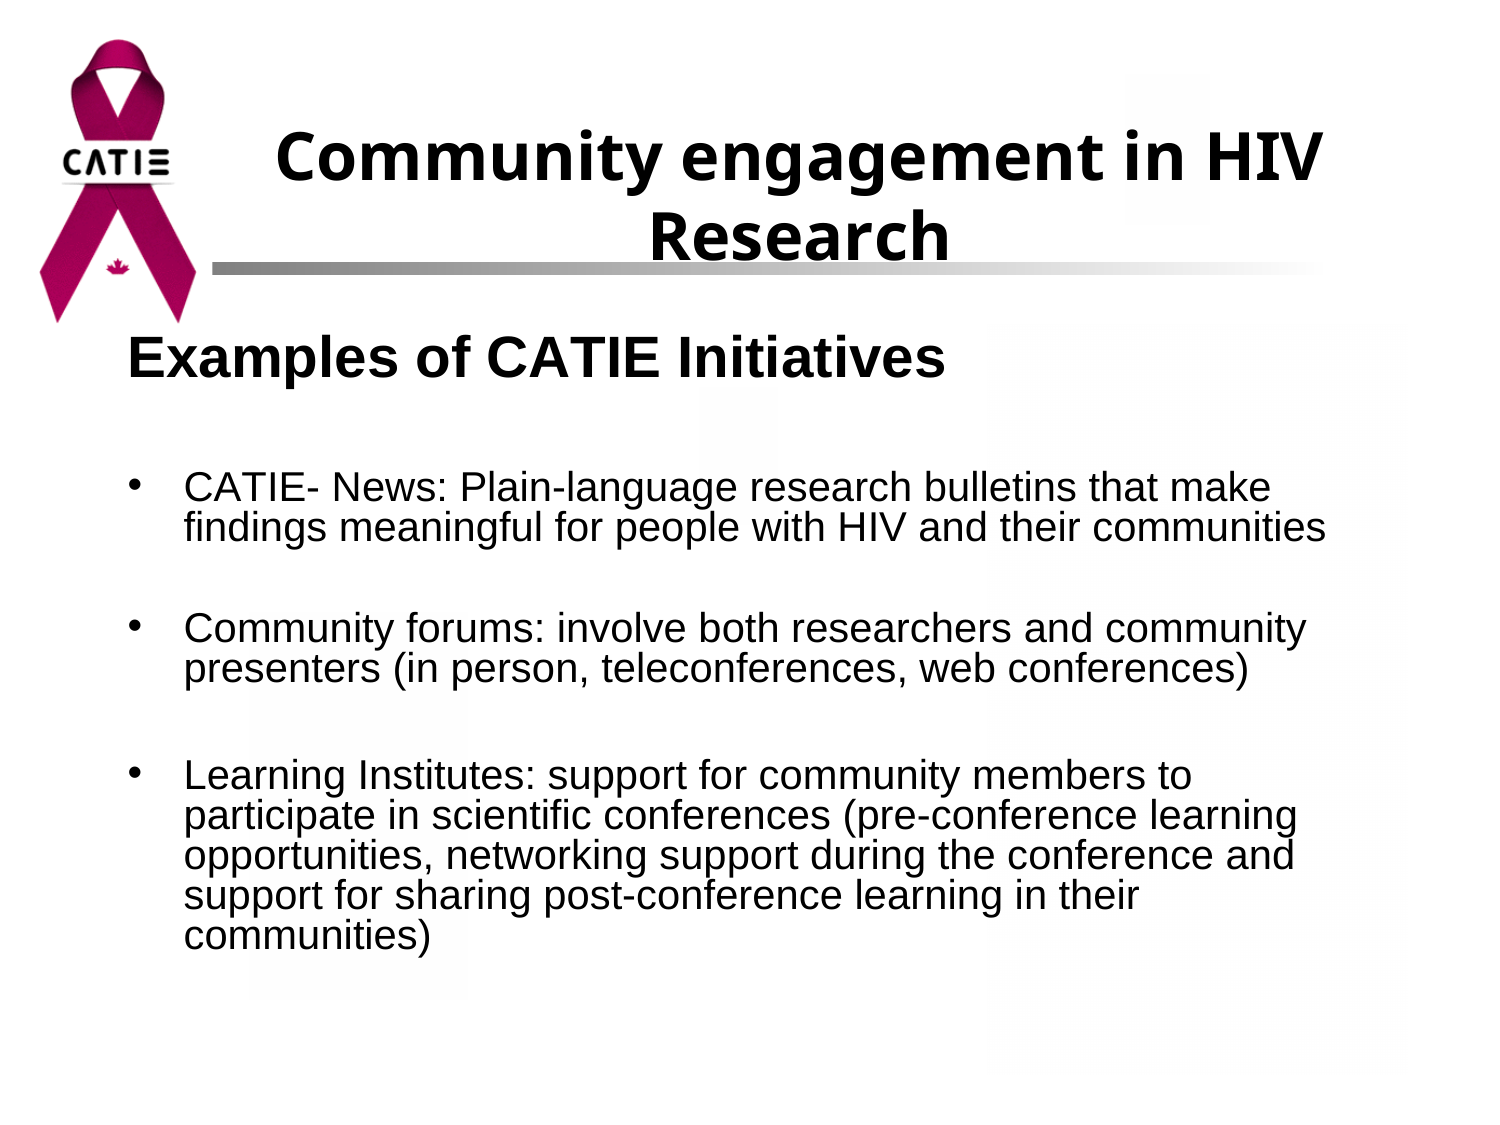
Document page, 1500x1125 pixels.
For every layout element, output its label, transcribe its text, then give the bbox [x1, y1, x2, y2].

list Examples of CATIE Initiatives CATIE- News: Plain-language research bulletins that make findings meaningful for people with HIV and their communities Community forums: involve both researchers and community presenters (in person, teleconferences, web conferences) Learning Institutes: support for community members to participate in scientific conferences (pre-conference learning opportunities, networking support during the conference and support for sharing post-conference learning in their communities) [112, 324, 1388, 1001]
title Community engagement in HIV Research [212, 99, 1388, 288]
picture [37, 37, 198, 325]
